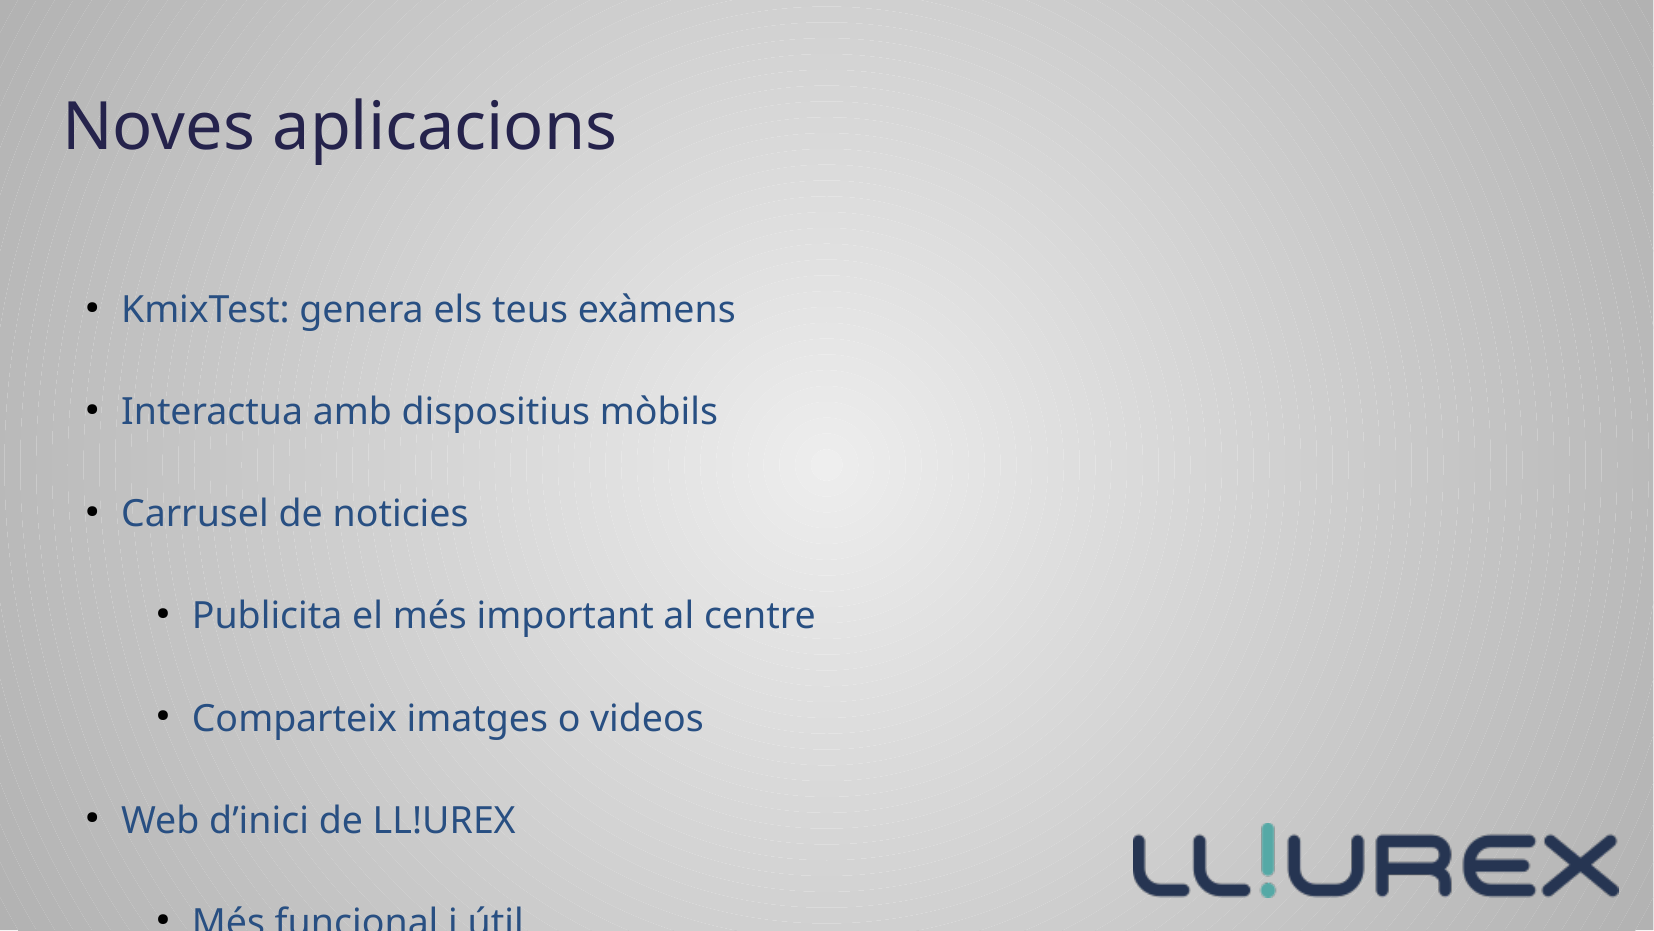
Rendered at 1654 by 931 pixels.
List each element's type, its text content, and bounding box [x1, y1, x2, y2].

text_box KmixTest: genera els teus exàmens Interactua amb dispositius mòbils Carrusel de noticies Publicita el més important al centre Comparteix imatges o videos Web d’inici de LL!UREX Més funcional i útil [70, 224, 1536, 931]
text_box Noves aplicacions [47, 70, 1477, 164]
picture [1536, 823, 1619, 898]
